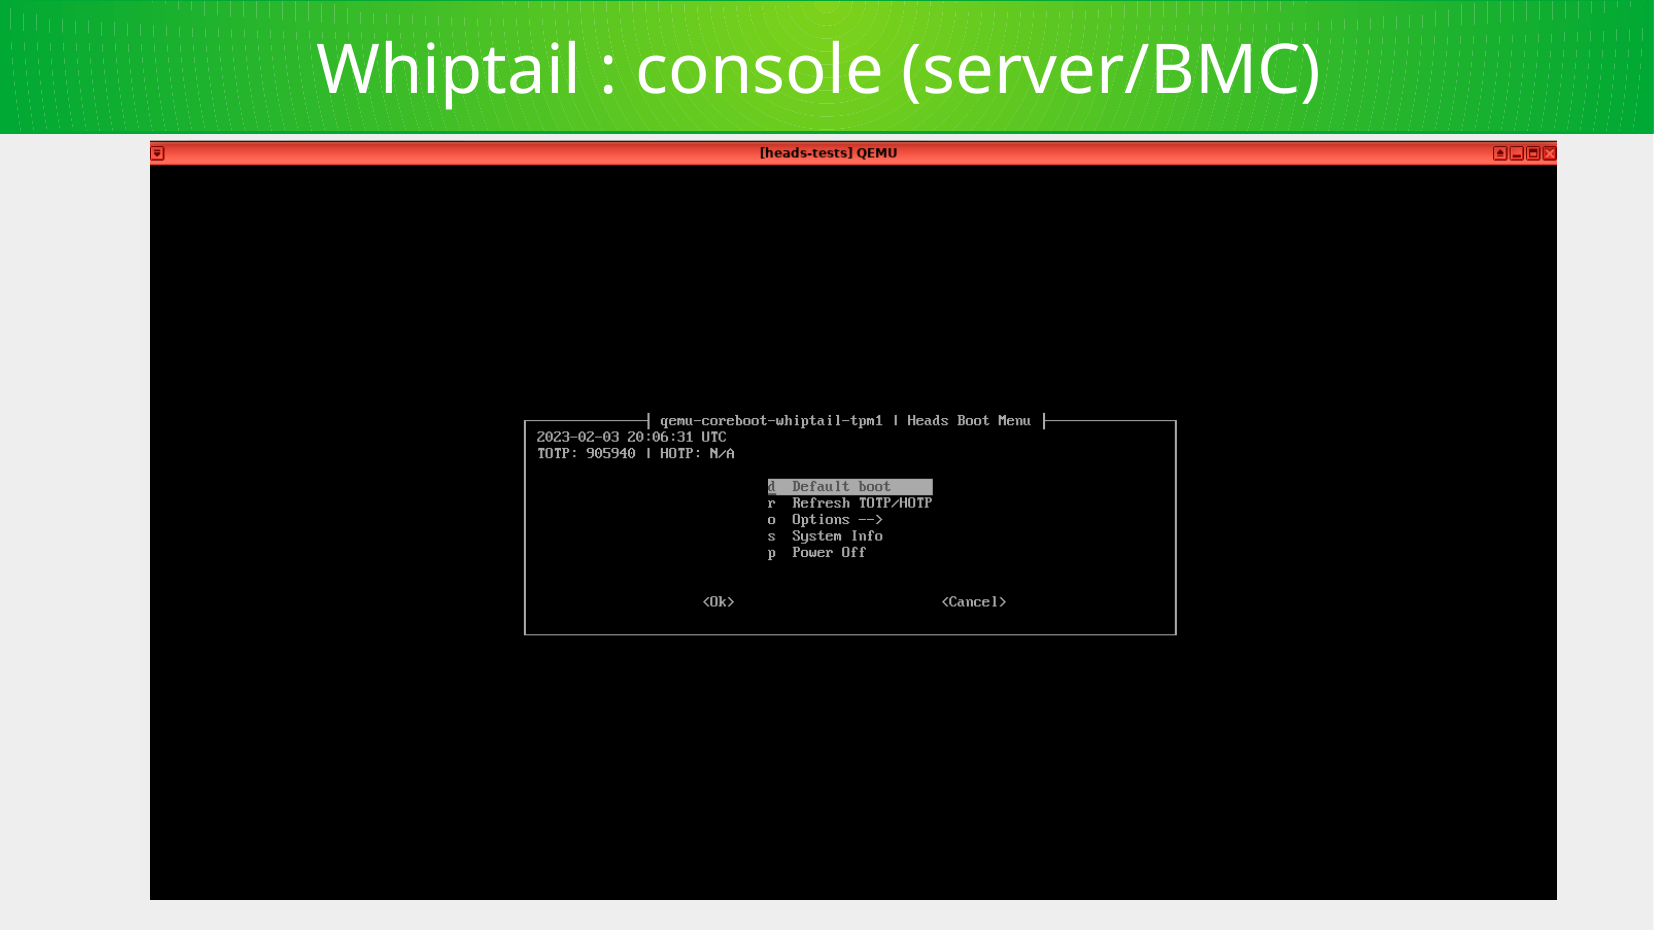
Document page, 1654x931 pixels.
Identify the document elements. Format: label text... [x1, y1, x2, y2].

picture [150, 140, 1557, 901]
title Whiptail : console (server/BMC) [73, 14, 1565, 119]
